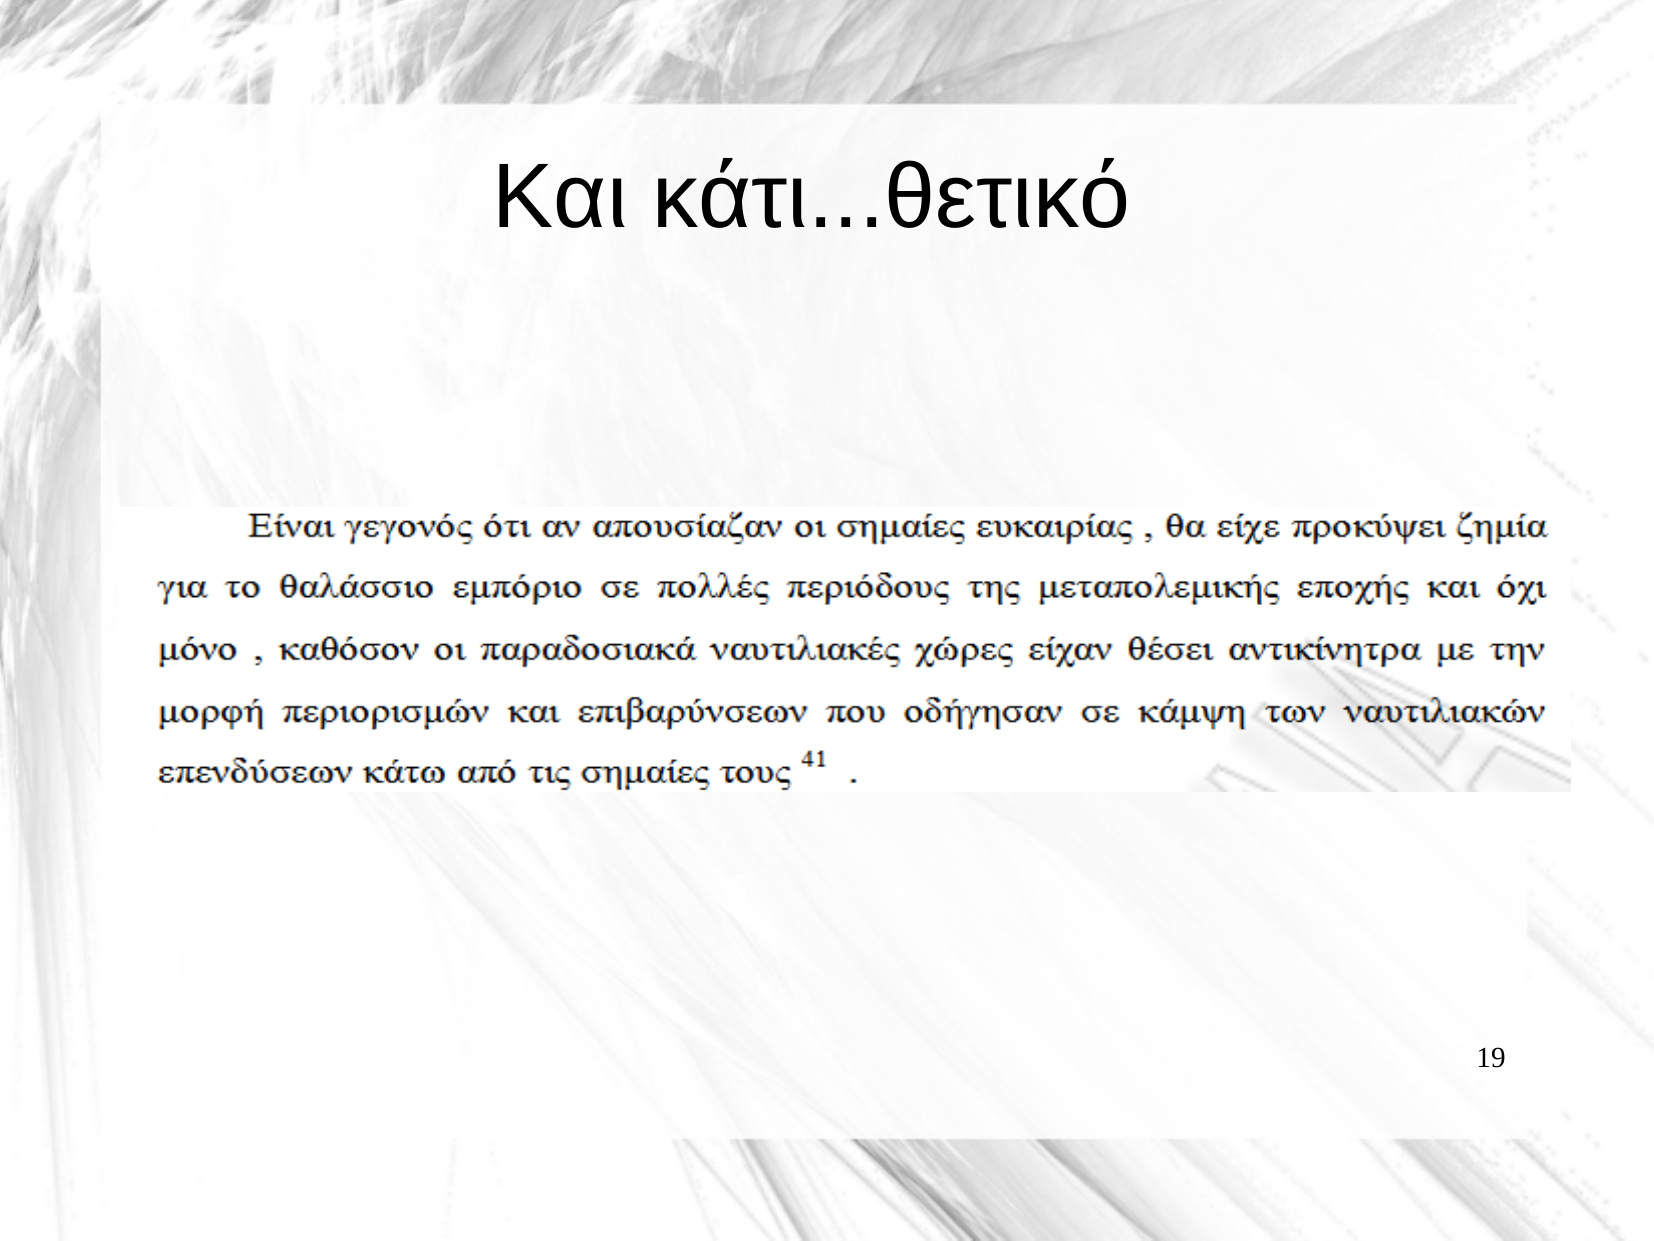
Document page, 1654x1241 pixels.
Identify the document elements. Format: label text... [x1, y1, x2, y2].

title Και κάτι...θετικό [118, 112, 1506, 281]
picture [0, 0, 1654, 1241]
